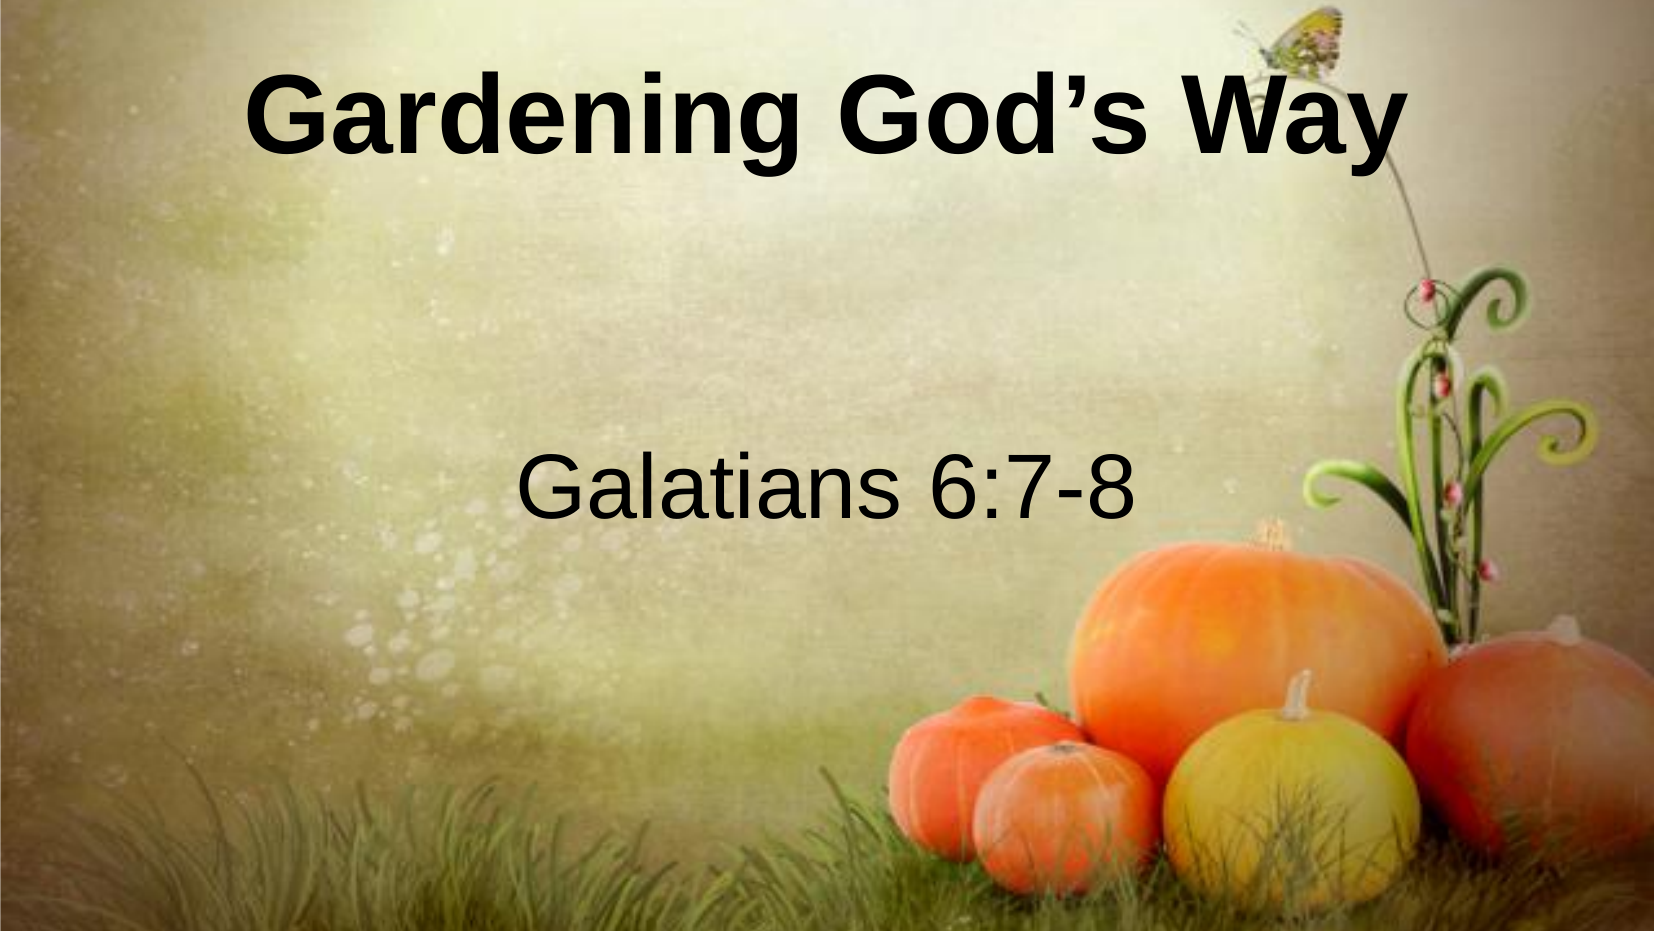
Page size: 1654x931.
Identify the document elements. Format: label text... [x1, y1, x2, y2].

subtitle Galatians 6:7-8 [82, 217, 1571, 758]
picture [0, 0, 1654, 931]
title Gardening God’s Way [82, 37, 1571, 193]
